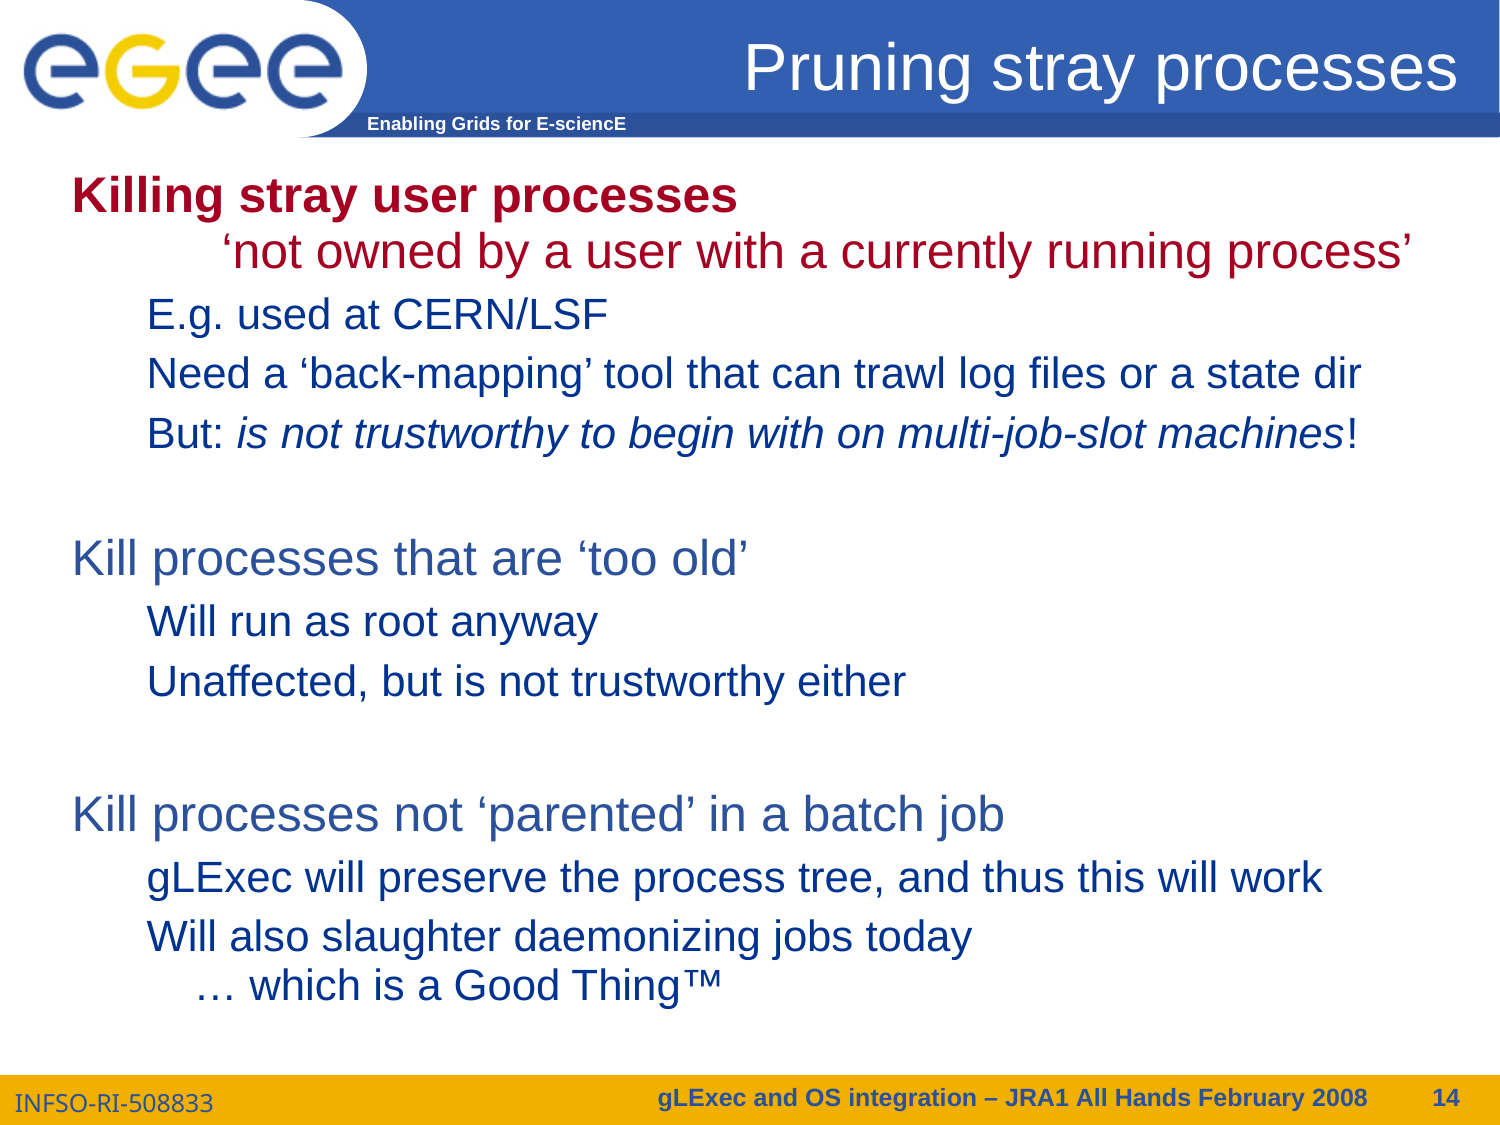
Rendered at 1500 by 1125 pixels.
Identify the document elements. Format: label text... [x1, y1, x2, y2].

picture [18, 30, 349, 112]
text_box <number> [1397, 1076, 1476, 1125]
title Pruning stray processes [369, 10, 1475, 124]
text_box gLExec and OS integration – JRA1 All Hands February 2008 [284, 1075, 1385, 1125]
list Killing stray user processes ‘not owned by a user with a currently running process’ E.g. used at CERN/LSF Need a ‘back-mapping’ tool that can trawl log files or a state dir But: is not trustworthy to begin with on multi-job-slot machines! Kill processes that are ‘too old’ Will run as root anyway Unaffected, but is not trustworthy either Kill processes not ‘parented’ in a batch job gLExec will preserve the process tree, and thus this will work Will also slaughter daemonizing jobs today … which is a Good Thing™ [56, 159, 1466, 1073]
